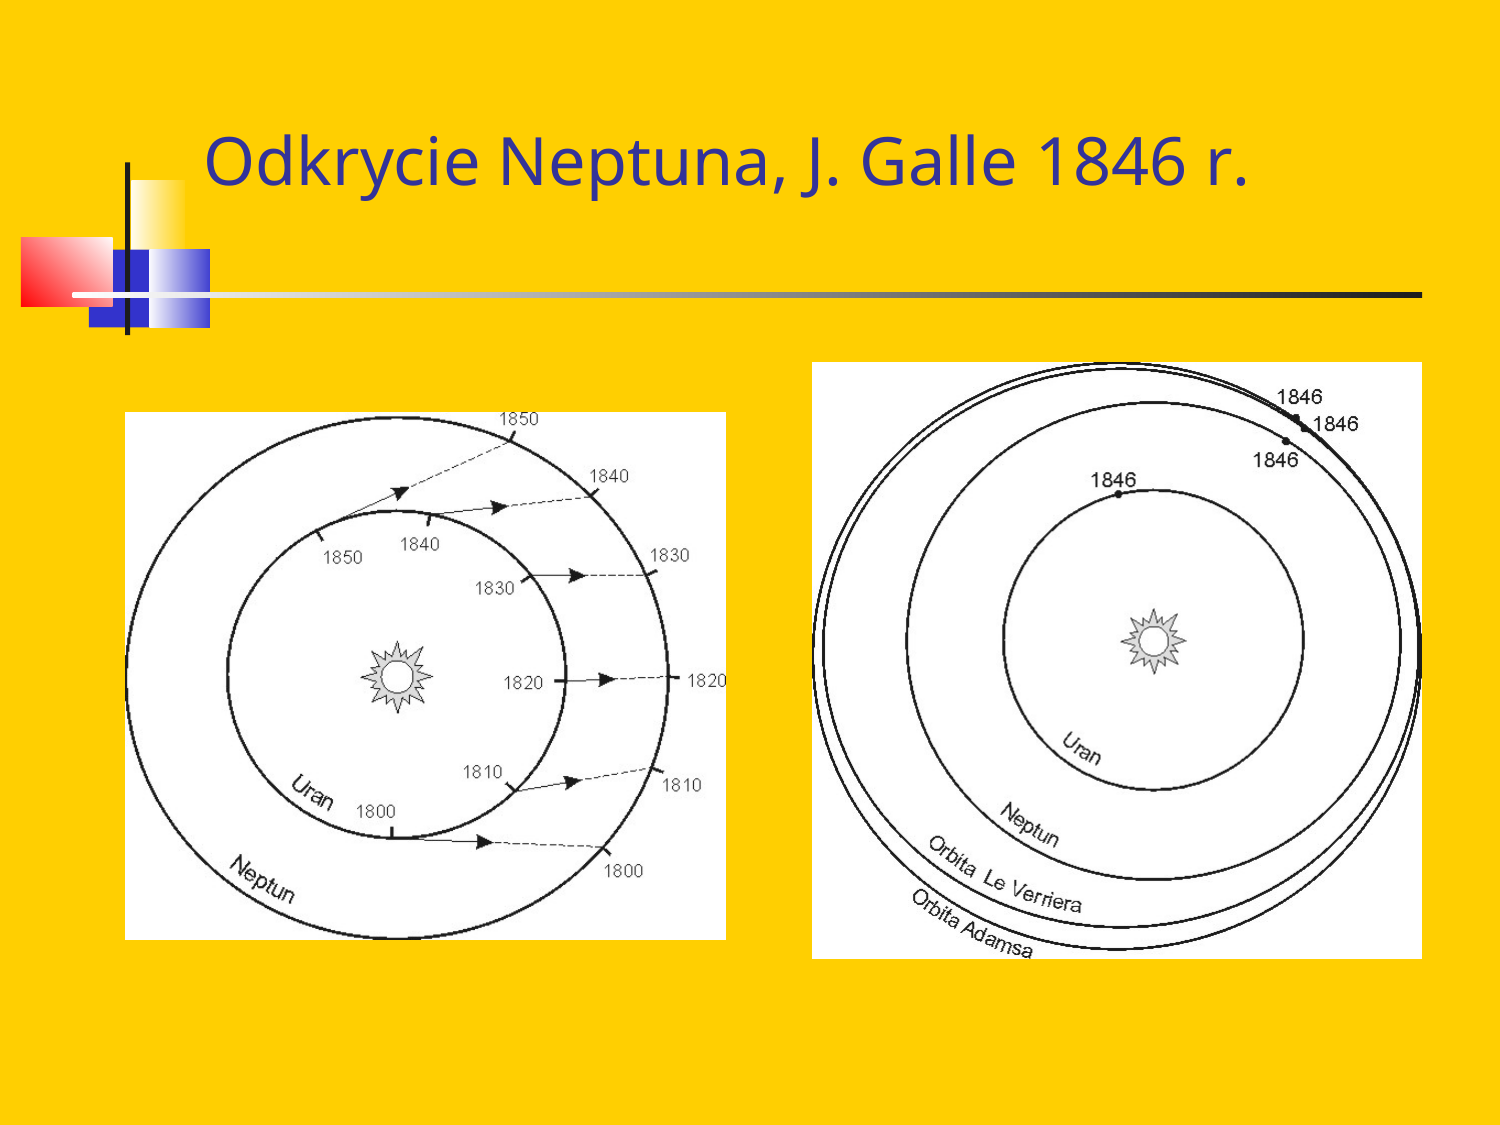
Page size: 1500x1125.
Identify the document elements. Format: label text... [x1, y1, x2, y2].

picture [812, 362, 1422, 959]
title Odkrycie Neptuna, J. Galle 1846 r. [188, 101, 1468, 207]
picture [125, 412, 726, 940]
